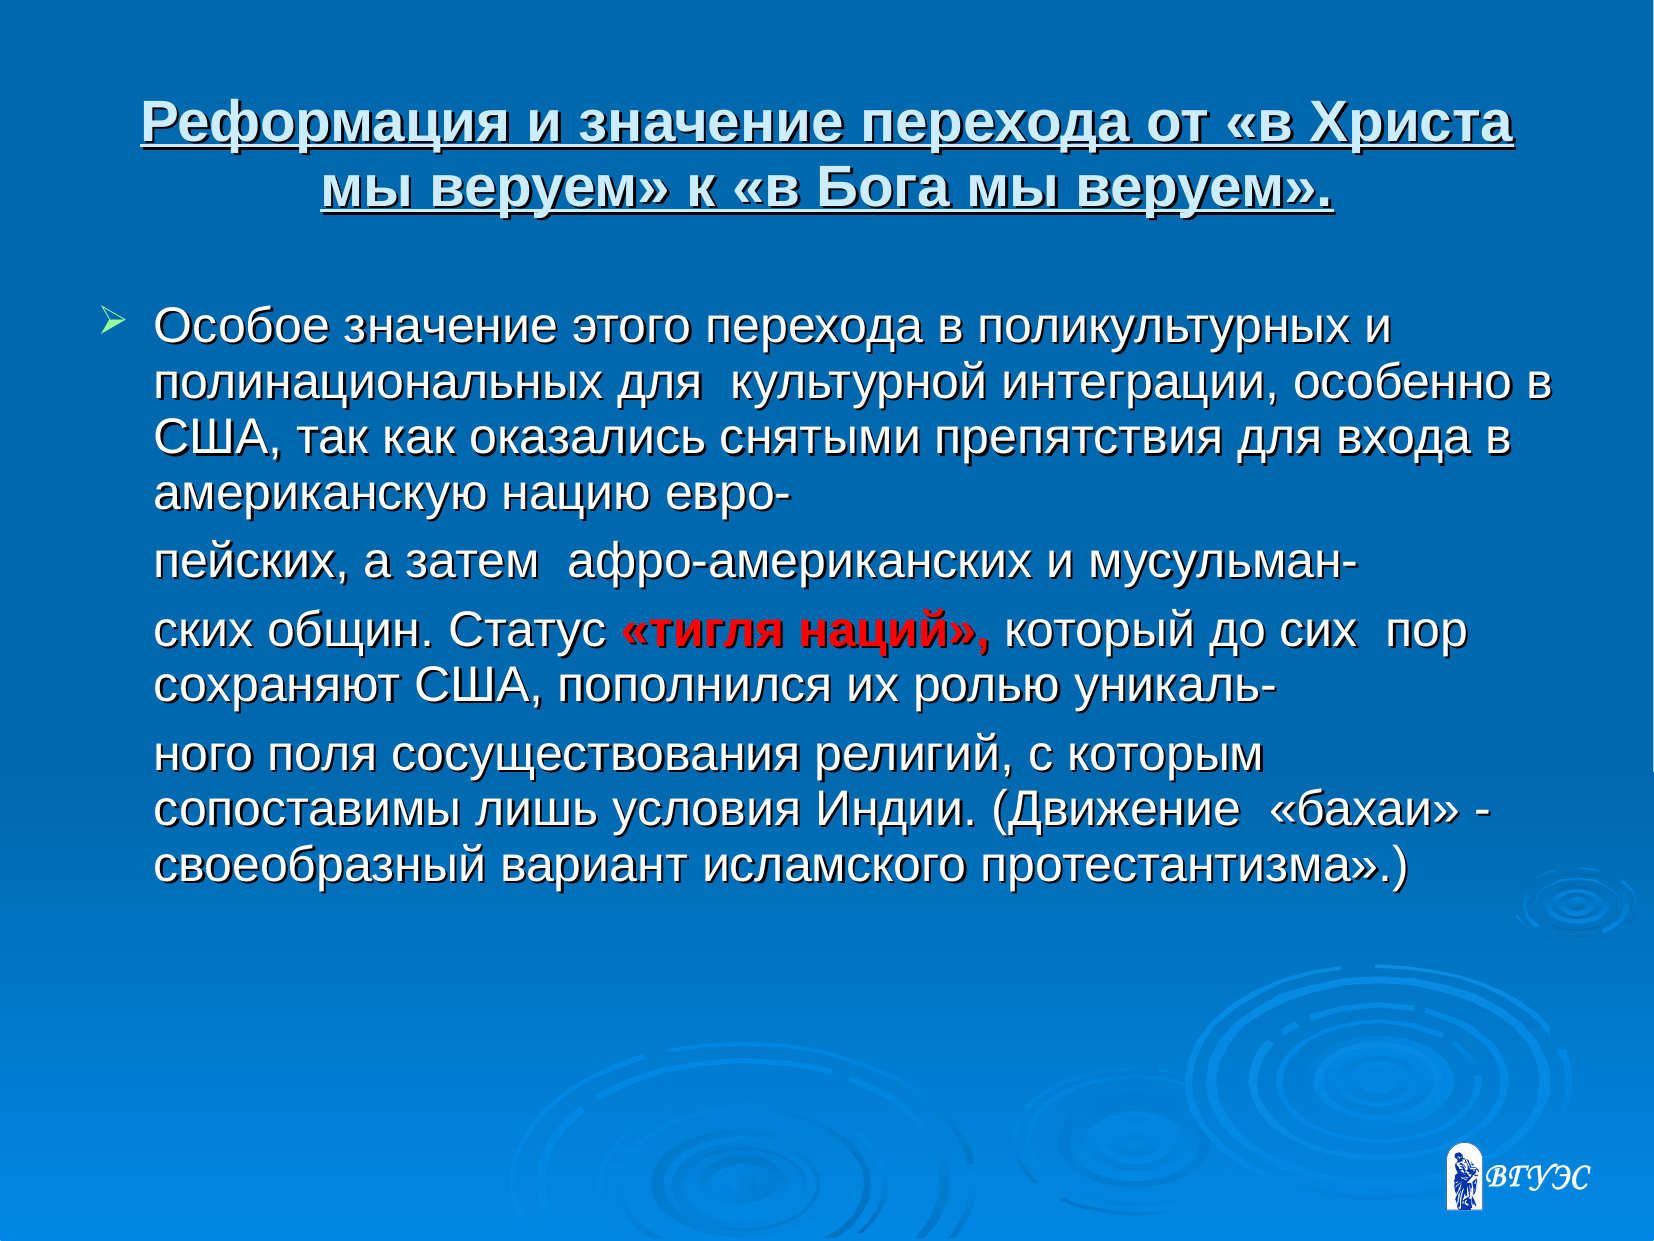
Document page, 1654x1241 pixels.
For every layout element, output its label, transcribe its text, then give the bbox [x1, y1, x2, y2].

title Реформация и значение перехода от «в Христа мы веруем» к «в Бога мы веруем». [82, 50, 1571, 257]
picture [1446, 1142, 1592, 1211]
list Особое значение этого перехода в поликультурных и полинациональных для культурной интеграции, особенно в США, так как оказались снятыми препятствия для входа в американскую нацию евро- пейских, а затем афро-американских и мусульман- ских общин. Статус «тигля наций», который до сих пор сохраняют США, пополнился их ролью уникаль- ного поля сосуществования религий, с которым сопоставимы лишь условия Индии. (Движение «бахаи» - своеобразный вариант исламского протестантизма».) [82, 289, 1571, 1108]
